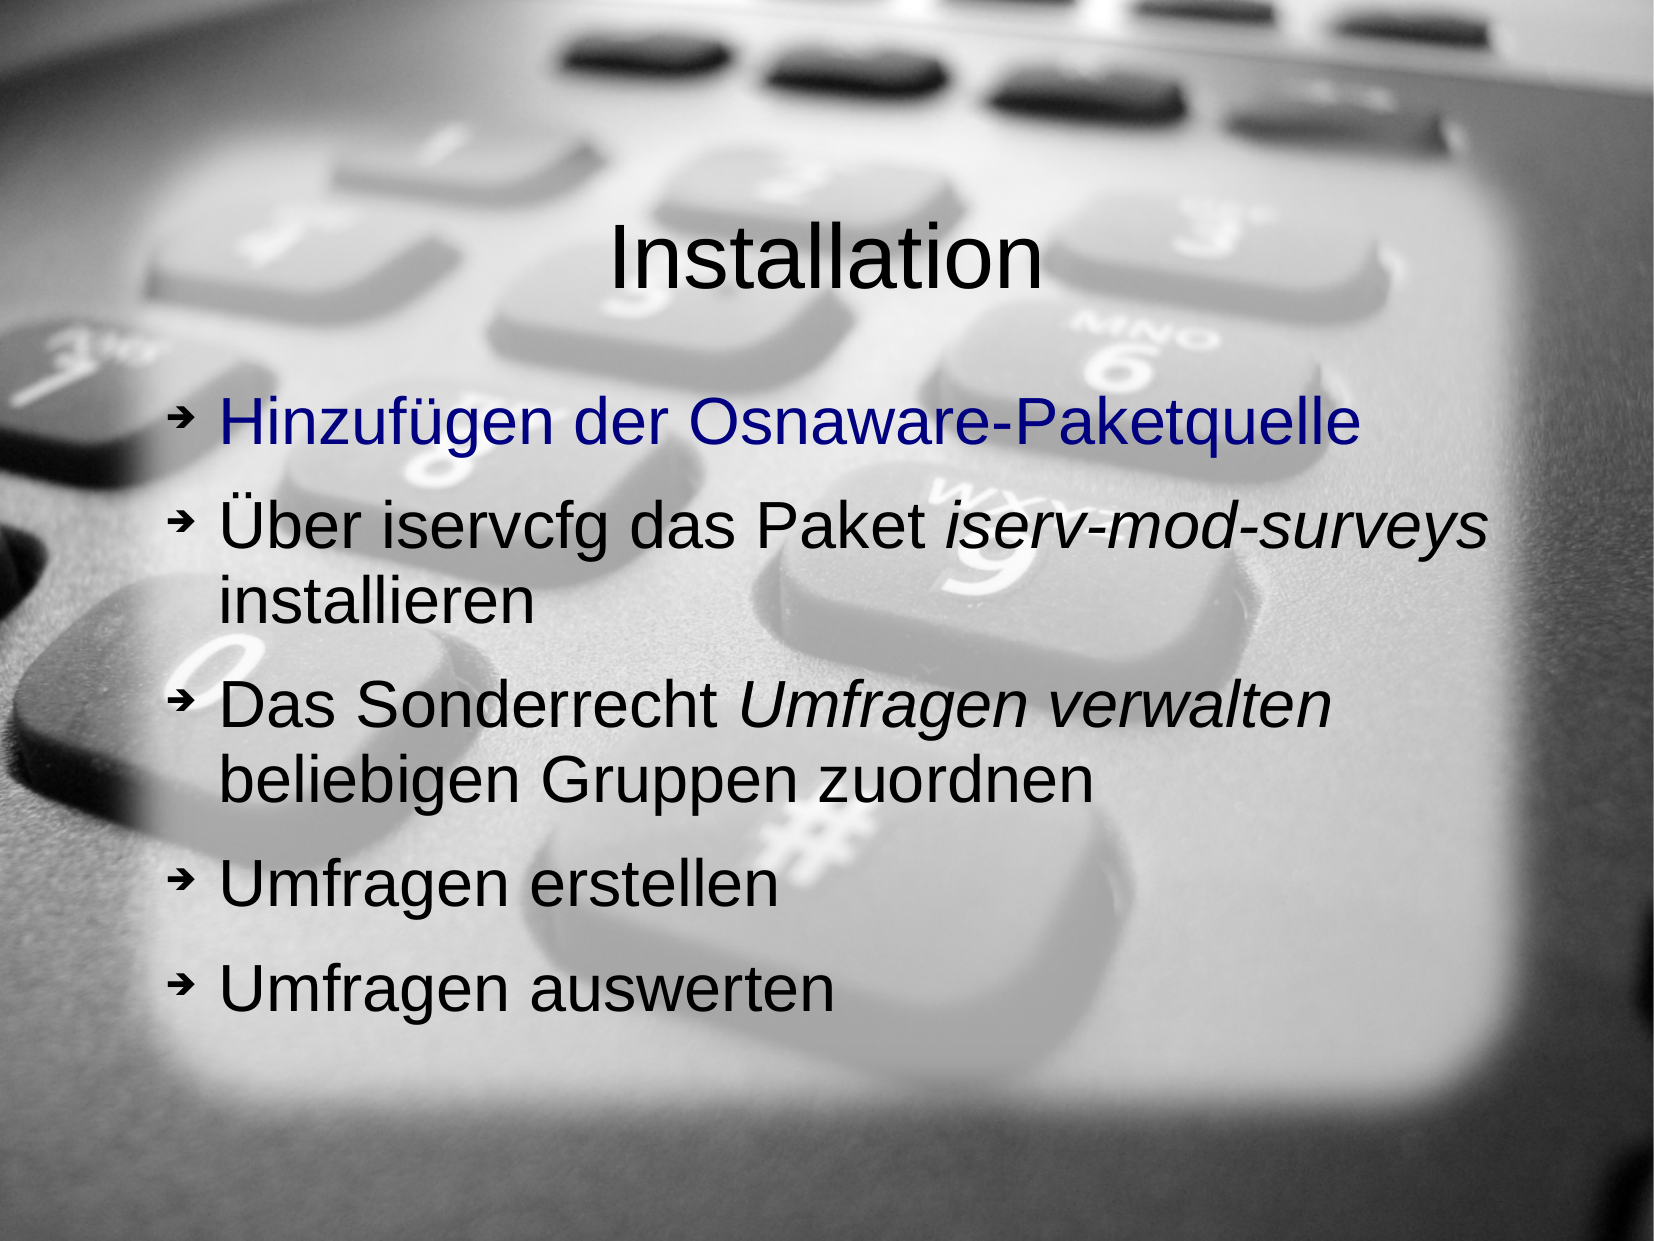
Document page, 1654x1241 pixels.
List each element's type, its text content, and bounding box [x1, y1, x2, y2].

title Installation [147, 160, 1506, 353]
picture [0, 0, 1654, 1241]
list Hinzufügen der Osnaware-Paketquelle Über iservcfg das Paket iserv-mod-surveys installieren Das Sonderrecht Umfragen verwalten beliebigen Gruppen zuordnen Umfragen erstellen Umfragen auswerten [147, 383, 1506, 1078]
